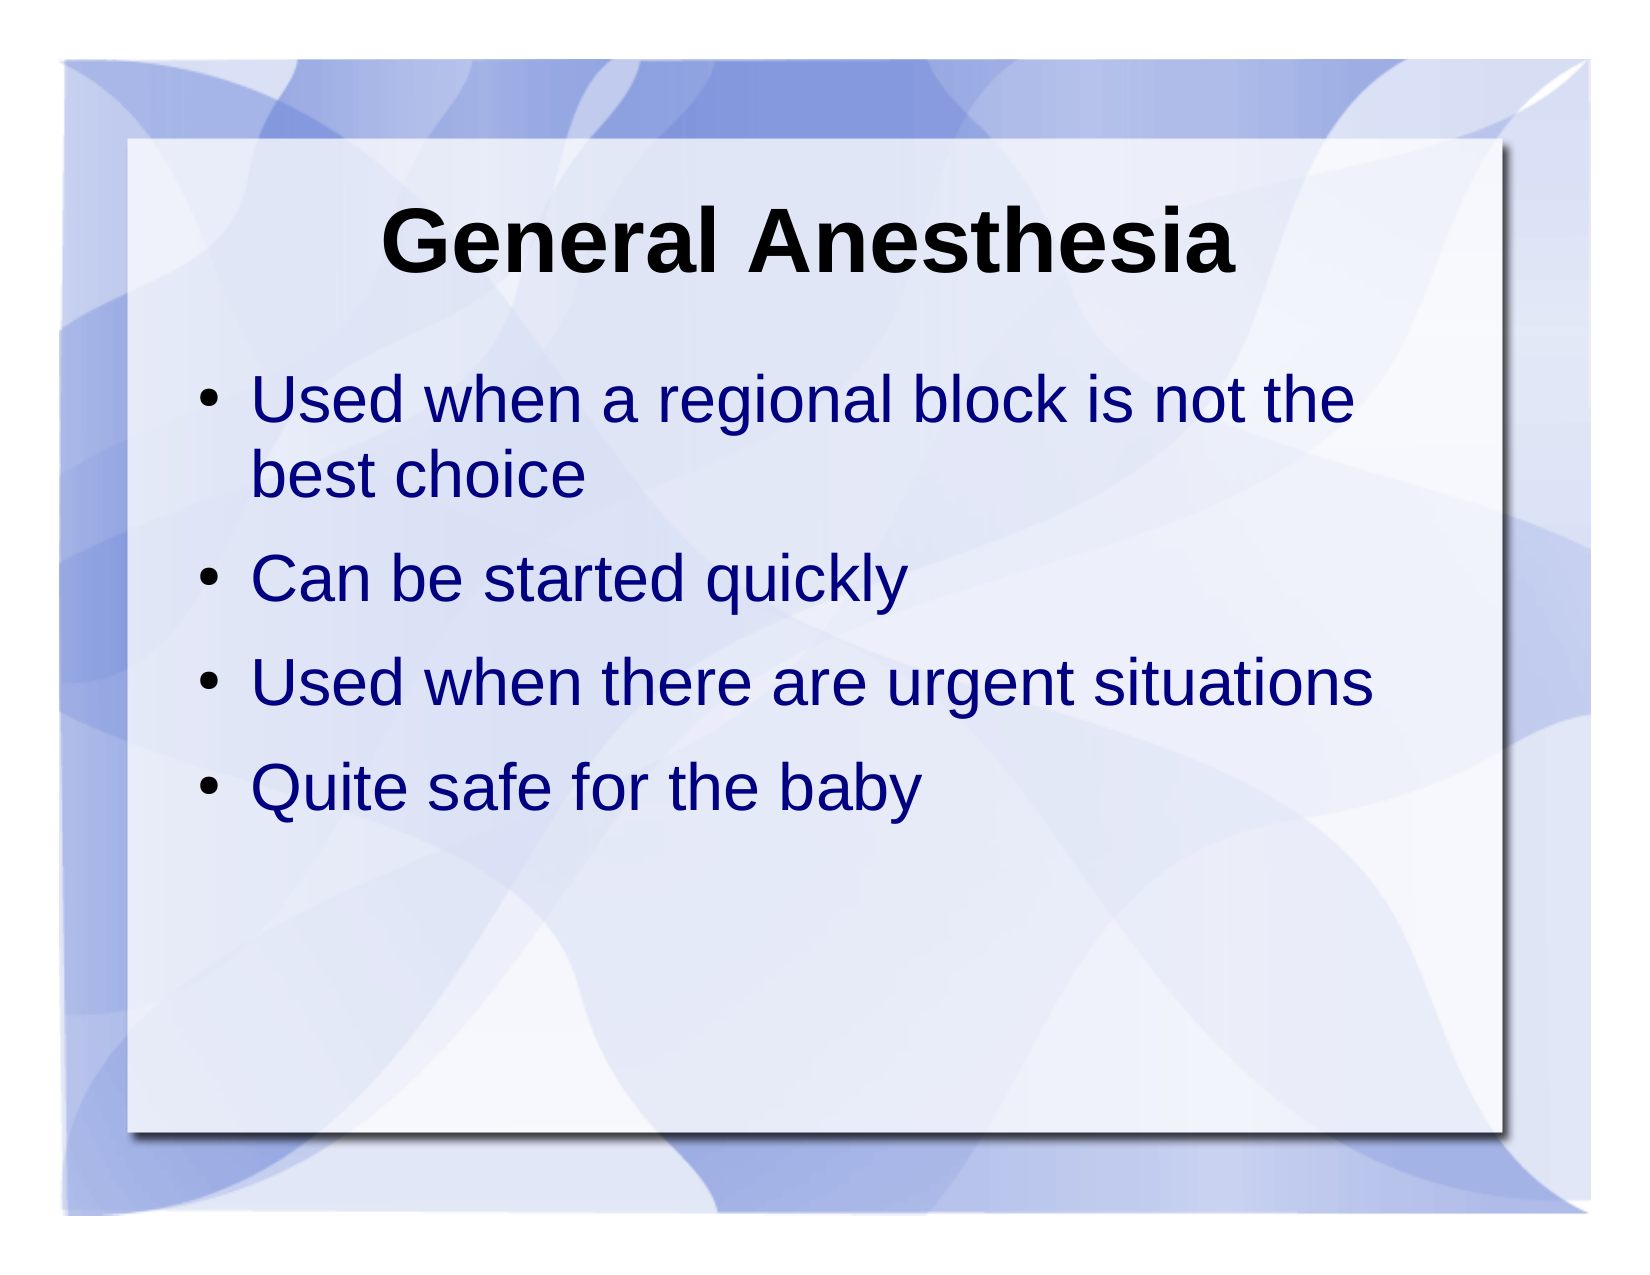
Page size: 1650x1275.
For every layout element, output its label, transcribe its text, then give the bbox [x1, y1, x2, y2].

picture [59, 59, 1591, 1216]
title General Anesthesia [135, 151, 1482, 330]
list Used when a regional block is not the best choice Can be started quickly Used when there are urgent situations Quite safe for the baby [179, 362, 1438, 954]
